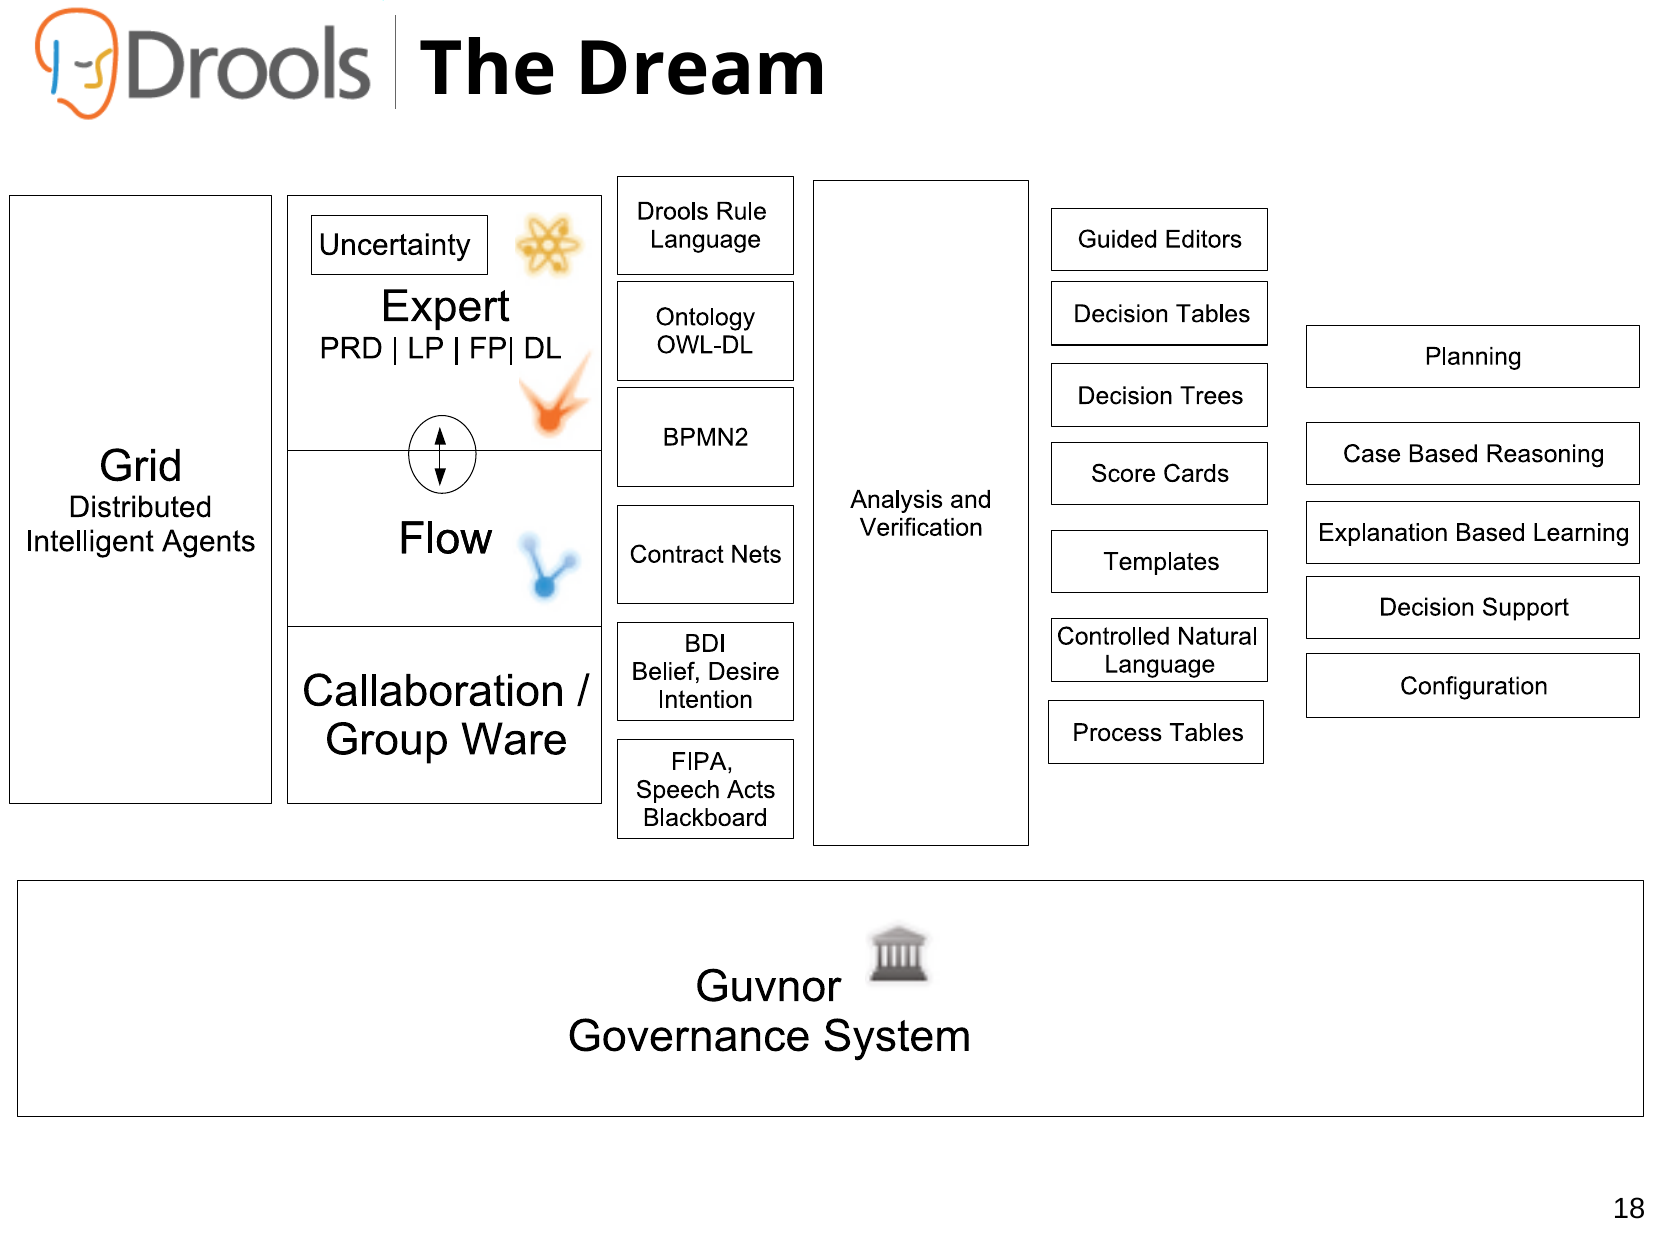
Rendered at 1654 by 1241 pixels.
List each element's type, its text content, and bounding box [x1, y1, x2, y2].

title The Dream [419, 12, 1630, 118]
picture [29, 0, 384, 126]
picture [8, 175, 1645, 1118]
